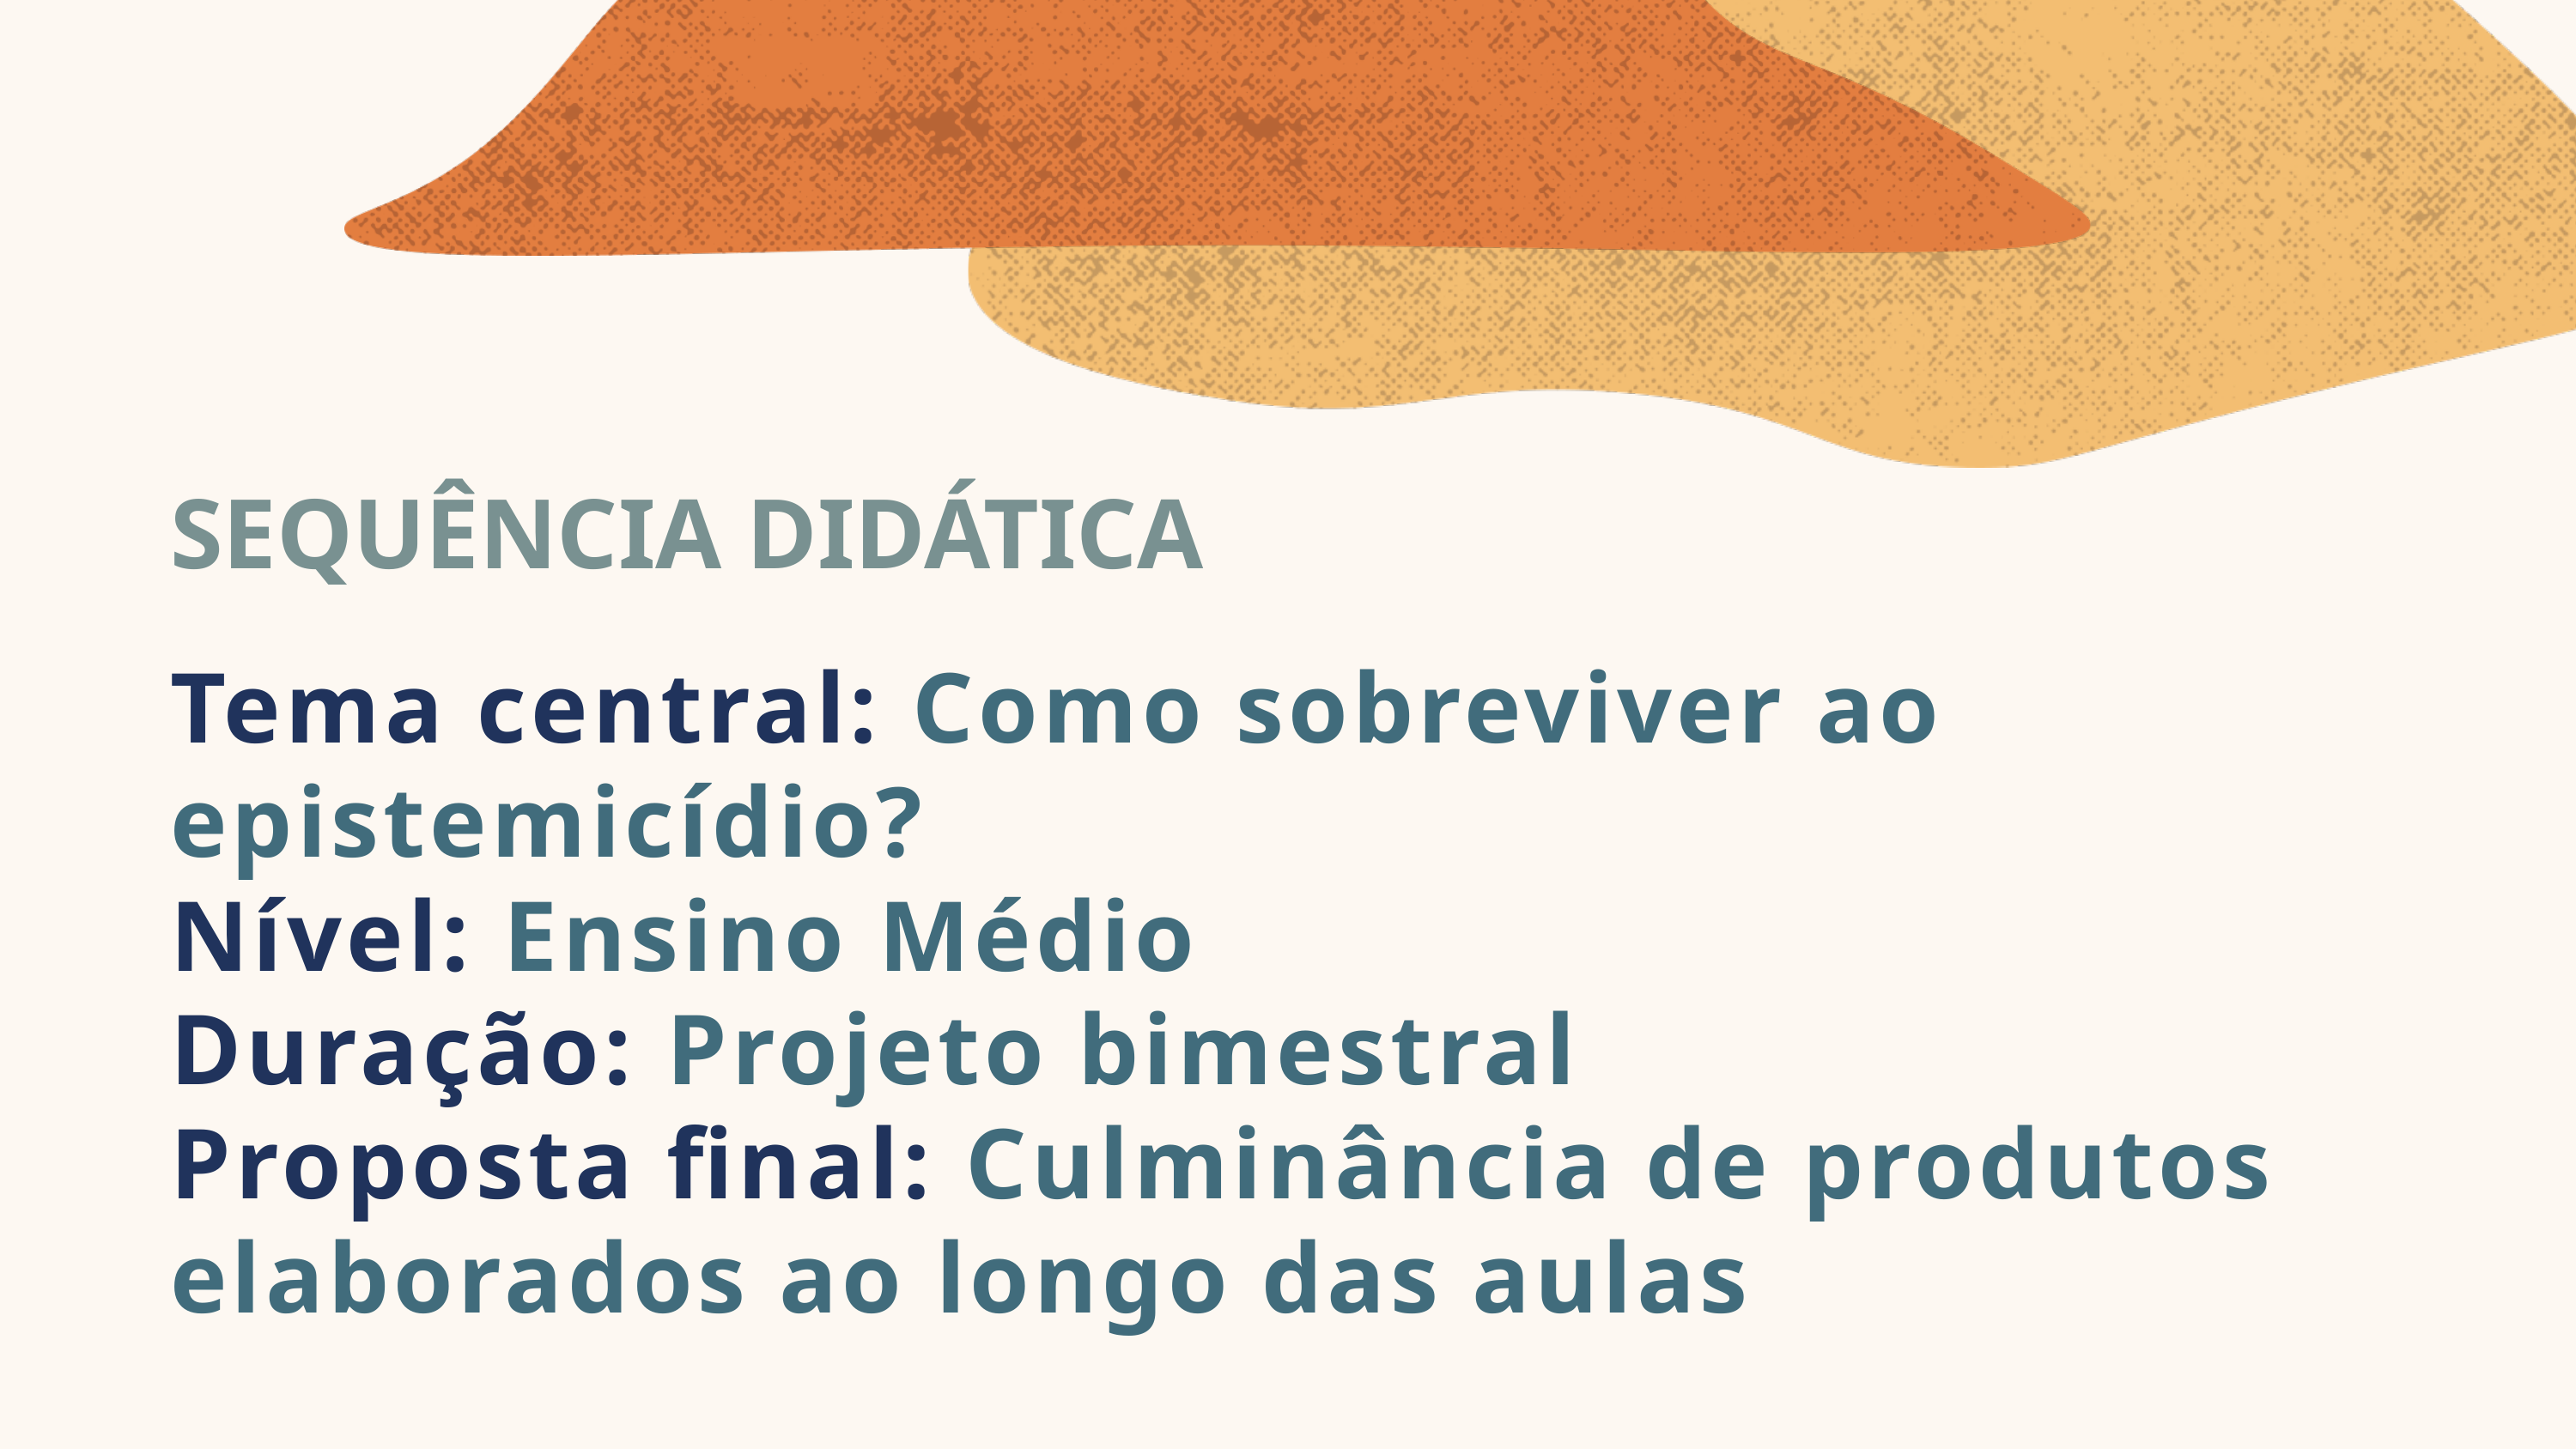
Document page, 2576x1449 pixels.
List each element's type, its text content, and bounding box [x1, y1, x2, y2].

text_box [344, 0, 2576, 468]
text_box SEQUÊNCIA DIDÁTICA [170, 481, 1750, 589]
text_box Tema central: Como sobreviver ao epistemicídio? Nível: Ensino Médio Duração: Projeto bimestral Proposta final: Culminância de produtos elaborados ao longo das aulas [170, 648, 2532, 1333]
